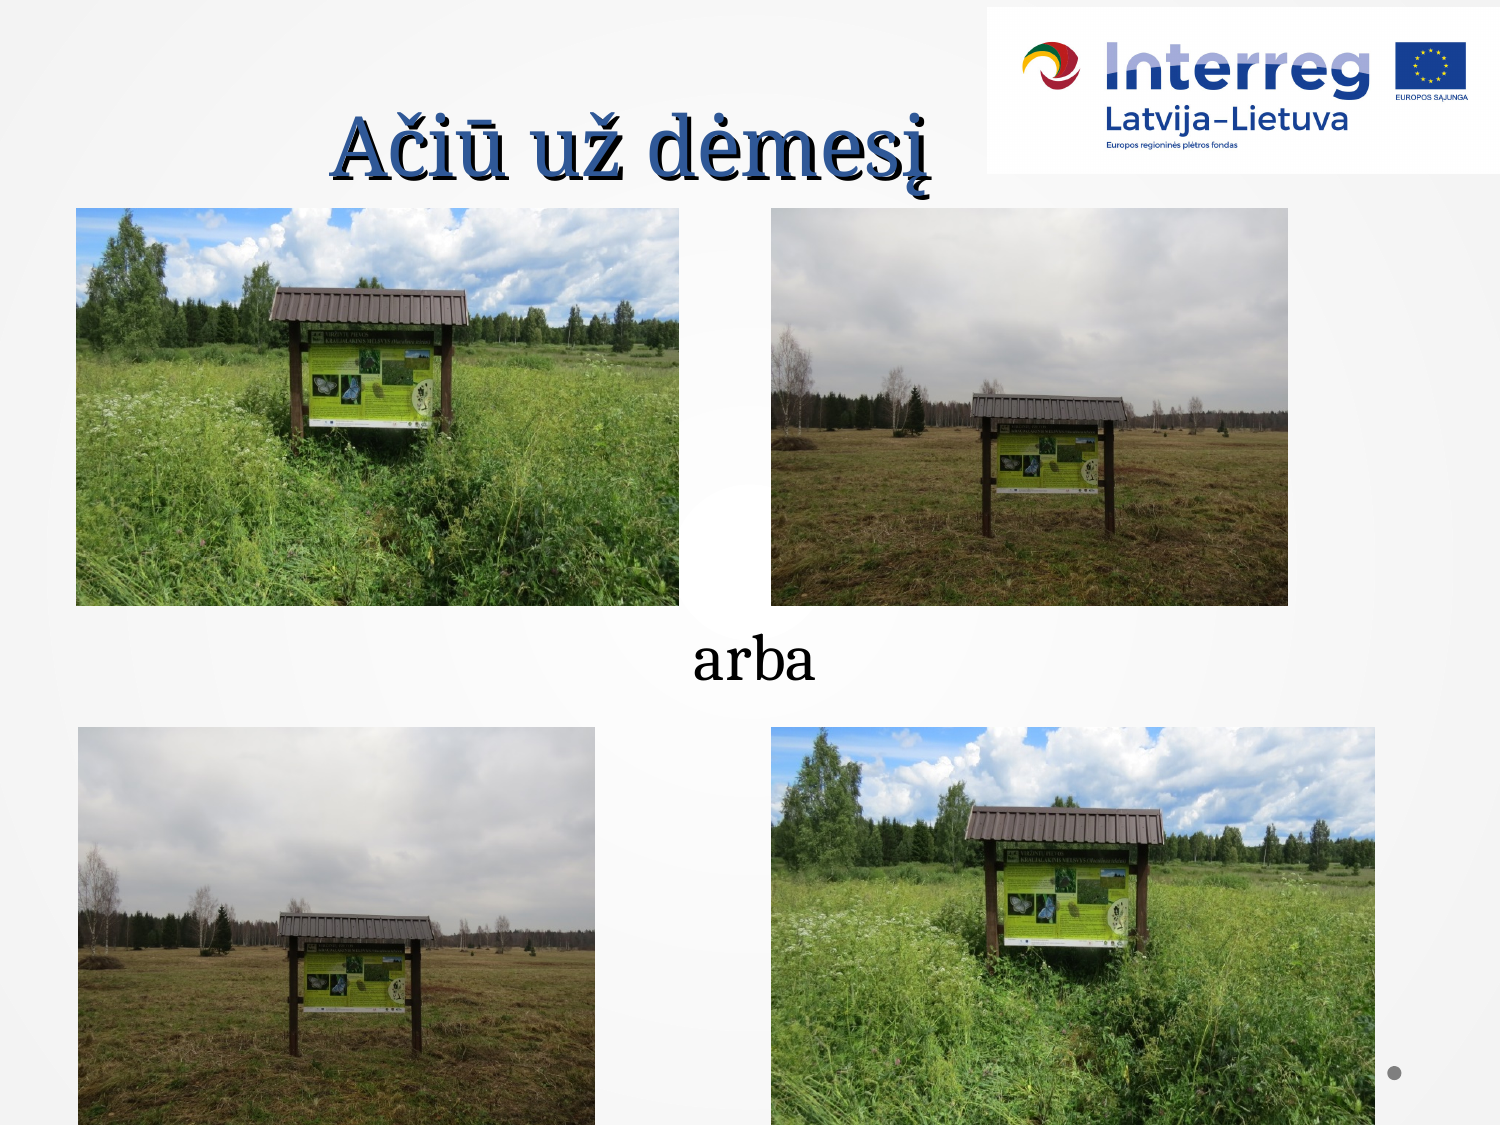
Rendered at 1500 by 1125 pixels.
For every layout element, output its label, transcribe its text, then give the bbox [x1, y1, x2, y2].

picture [78, 727, 595, 1125]
picture [771, 727, 1375, 1125]
picture [771, 208, 1288, 606]
title Ačiū už dėmesį [0, 63, 1305, 201]
picture [987, 7, 1500, 174]
picture [76, 208, 679, 606]
text_box arba [678, 605, 841, 702]
